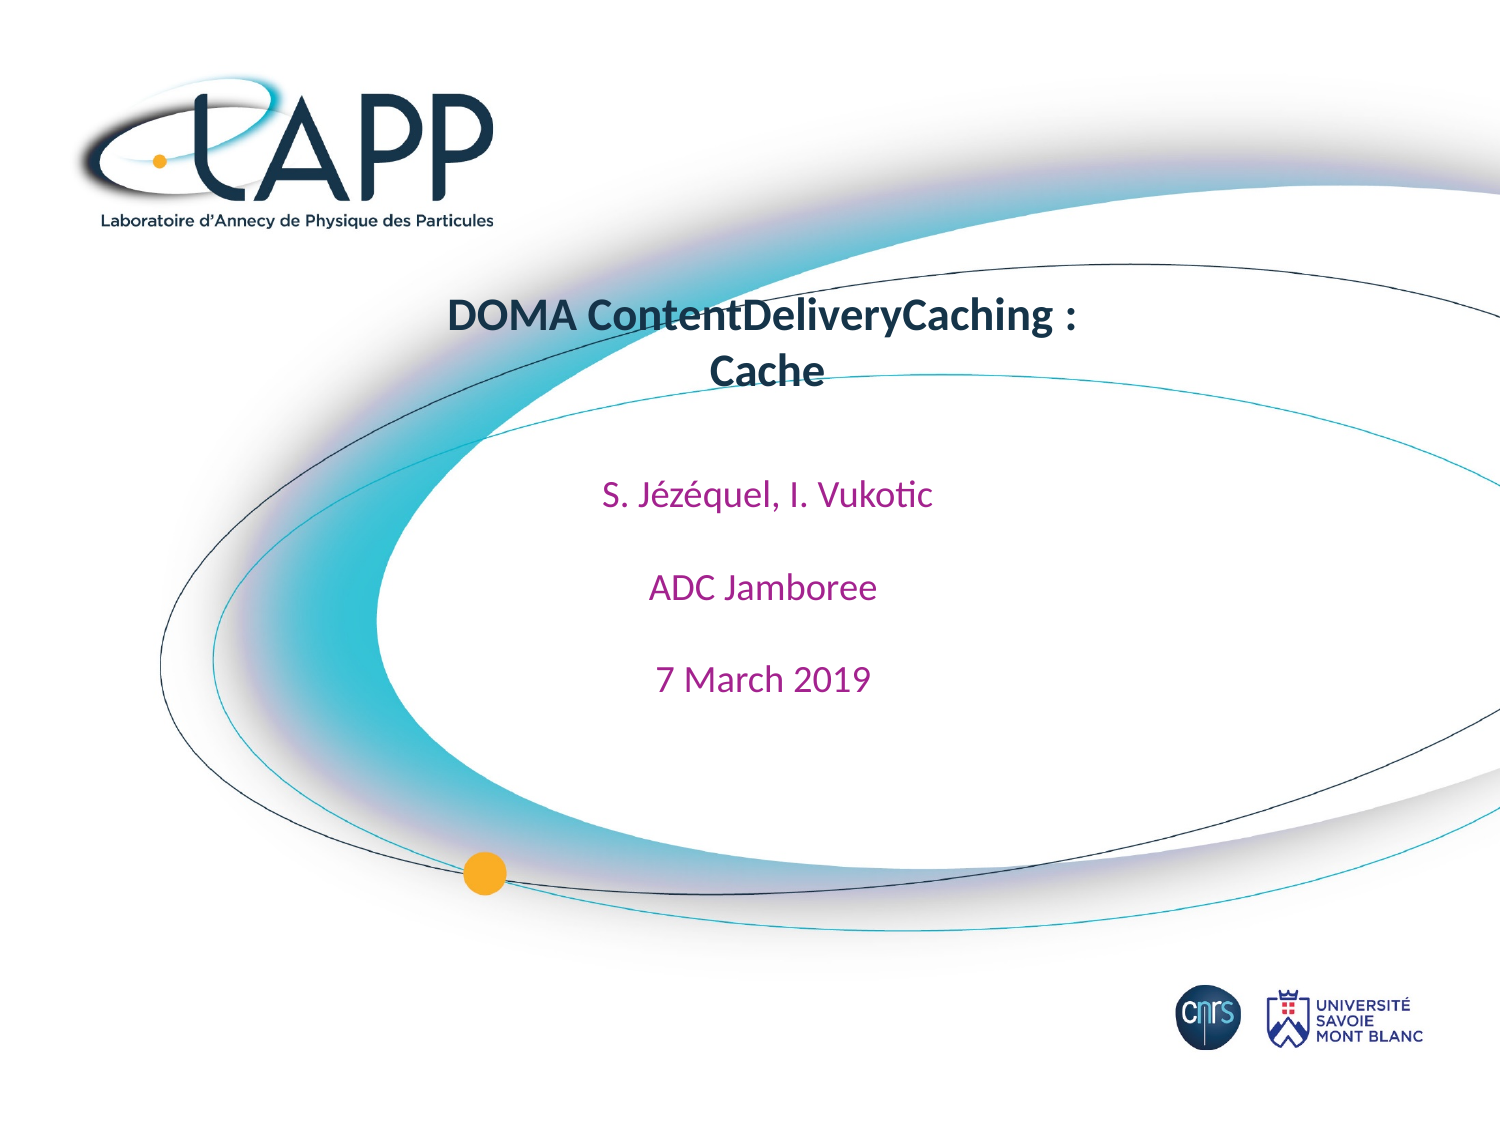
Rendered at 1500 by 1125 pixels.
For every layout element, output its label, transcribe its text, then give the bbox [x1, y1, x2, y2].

picture [0, 0, 1500, 1125]
title DOMA ContentDeliveryCaching : Cache S. Jézéquel, I. Vukotic ADC Jamboree 7 March 2019 [94, 271, 1441, 768]
